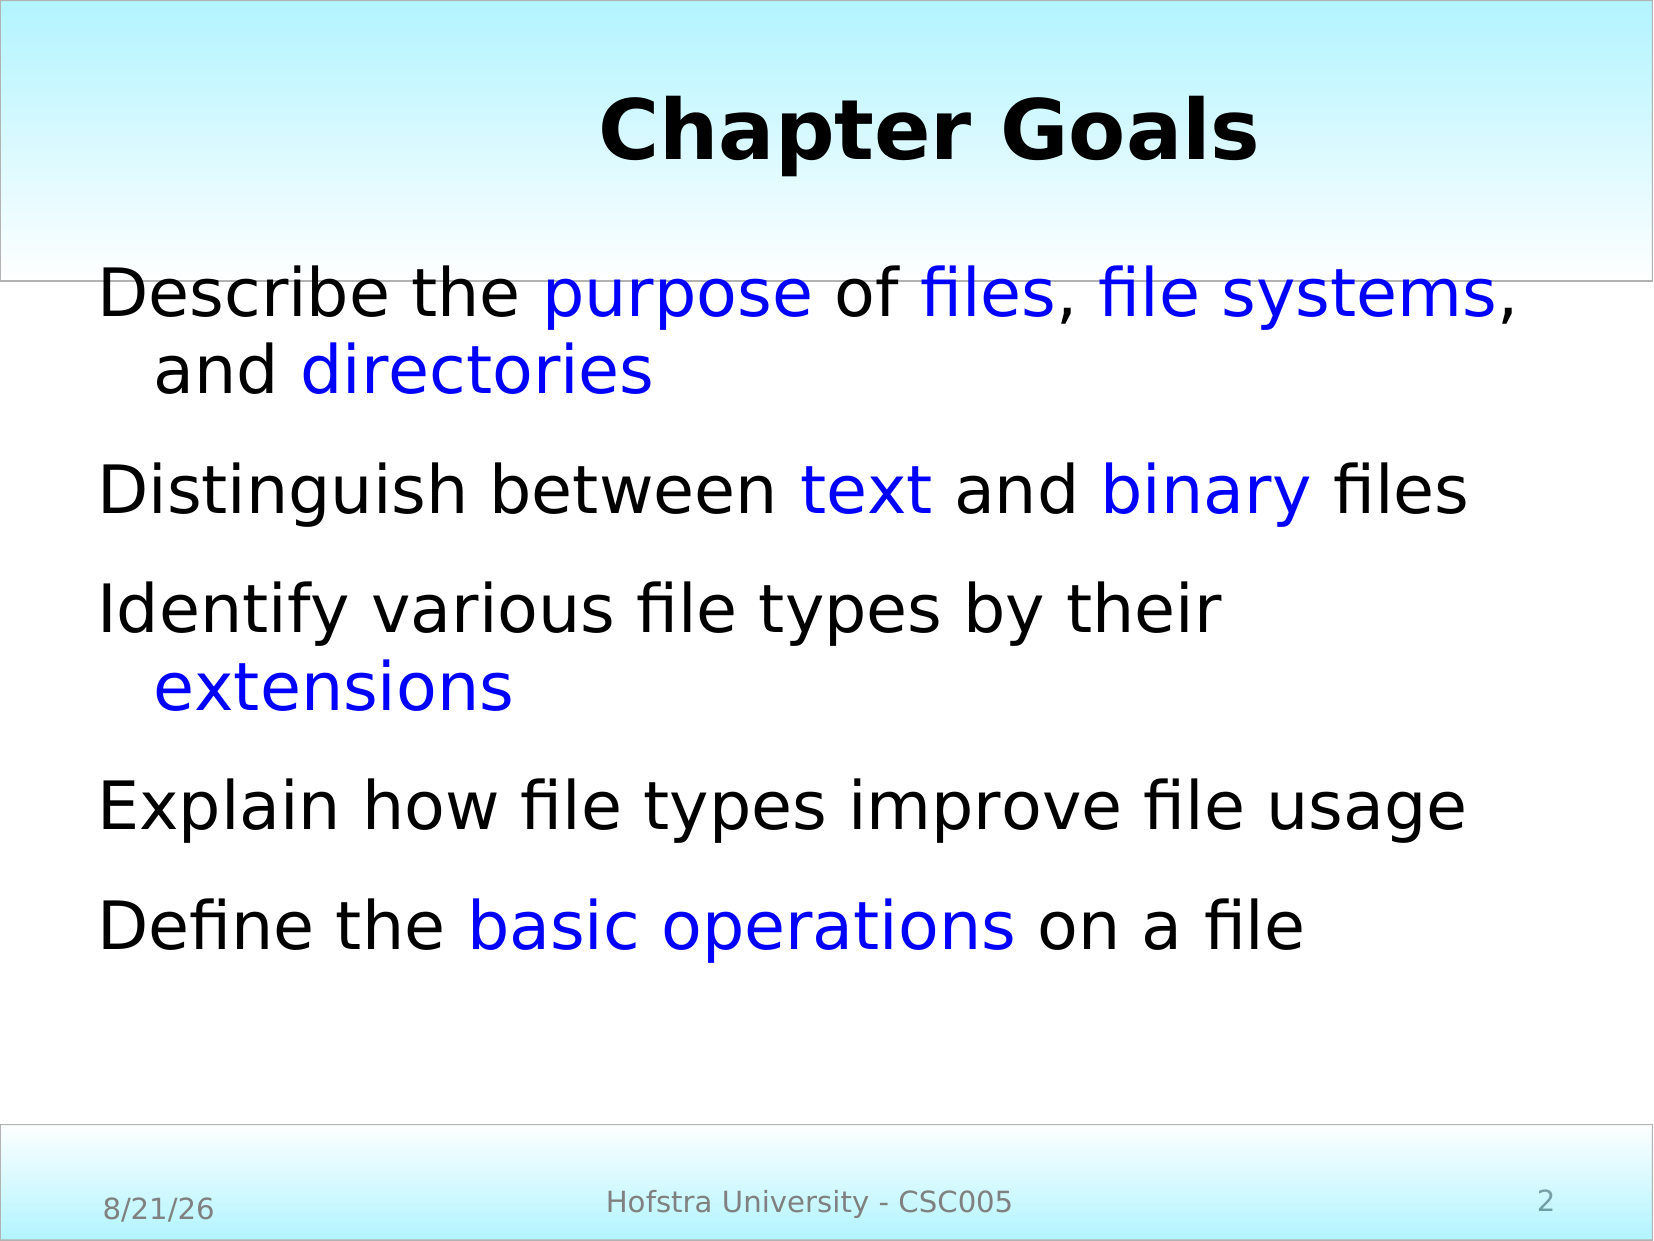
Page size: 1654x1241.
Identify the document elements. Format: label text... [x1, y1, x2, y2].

list Describe the purpose of files, file systems, and directories Distinguish between text and binary files Identify various file types by their extensions Explain how file types improve file usage Define the basic operations on a file [82, 246, 1571, 1241]
title Chapter Goals [247, 27, 1612, 235]
